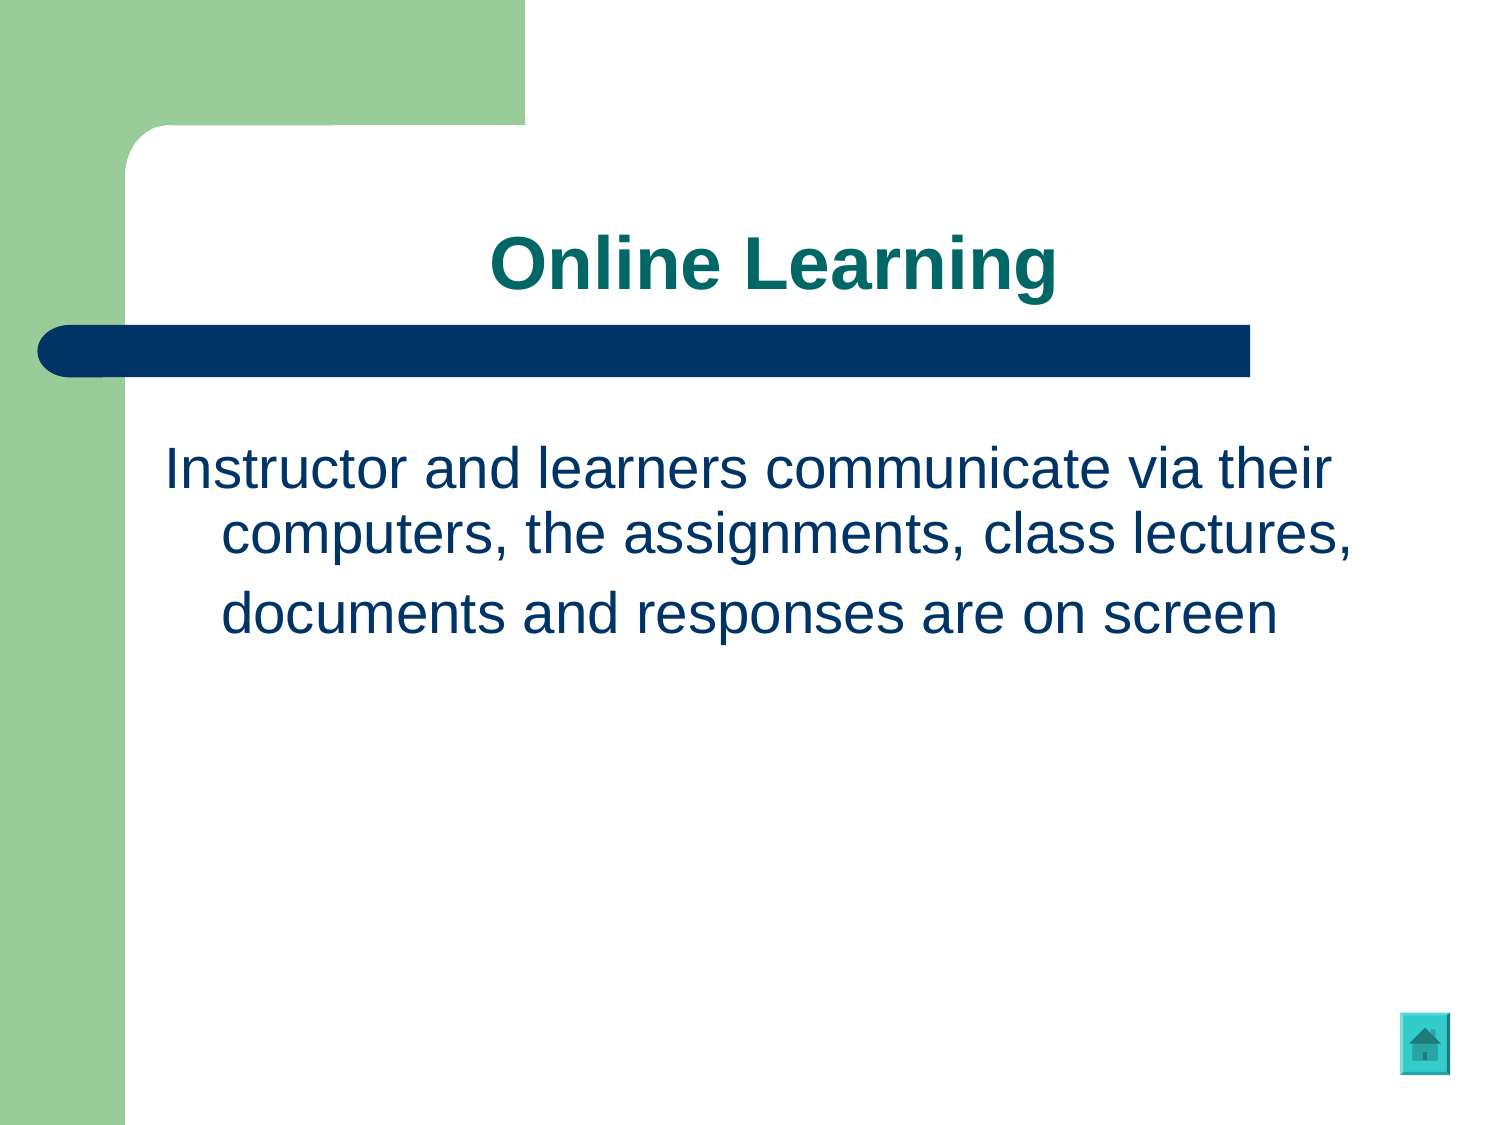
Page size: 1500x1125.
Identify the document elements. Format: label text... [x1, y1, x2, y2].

list Instructor and learners communicate via their computers, the assignments, class lectures, documents and responses are on screen [150, 324, 1413, 1125]
title Online Learning [124, 124, 1425, 313]
text_box [1401, 1012, 1451, 1076]
